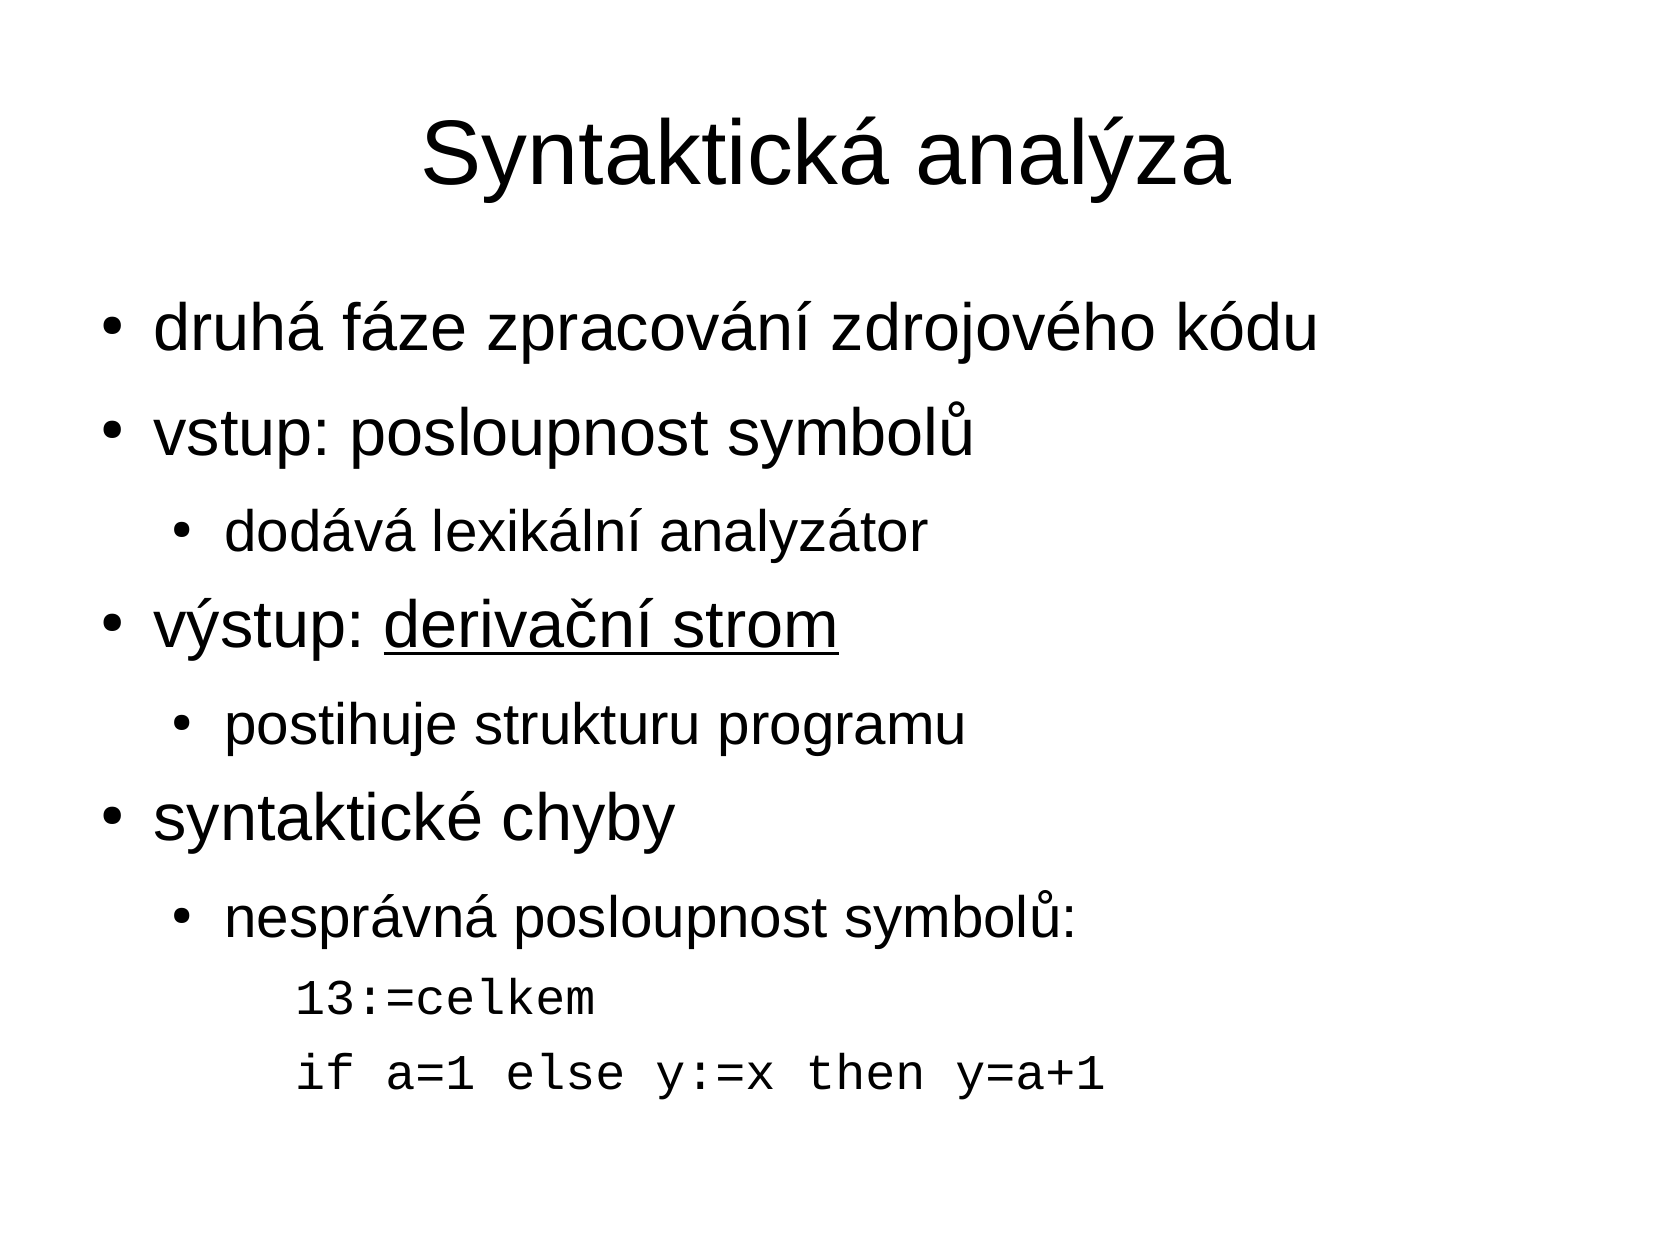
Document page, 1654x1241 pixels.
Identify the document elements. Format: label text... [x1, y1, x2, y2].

title Syntaktická analýza [82, 56, 1571, 250]
list druhá fáze zpracování zdrojového kódu vstup: posloupnost symbolů dodává lexikální analyzátor výstup: derivační strom postihuje strukturu programu syntaktické chyby nesprávná posloupnost symbolů: 13:=celkem if a=1 else y:=x then y=a+1 [82, 290, 1571, 1105]
